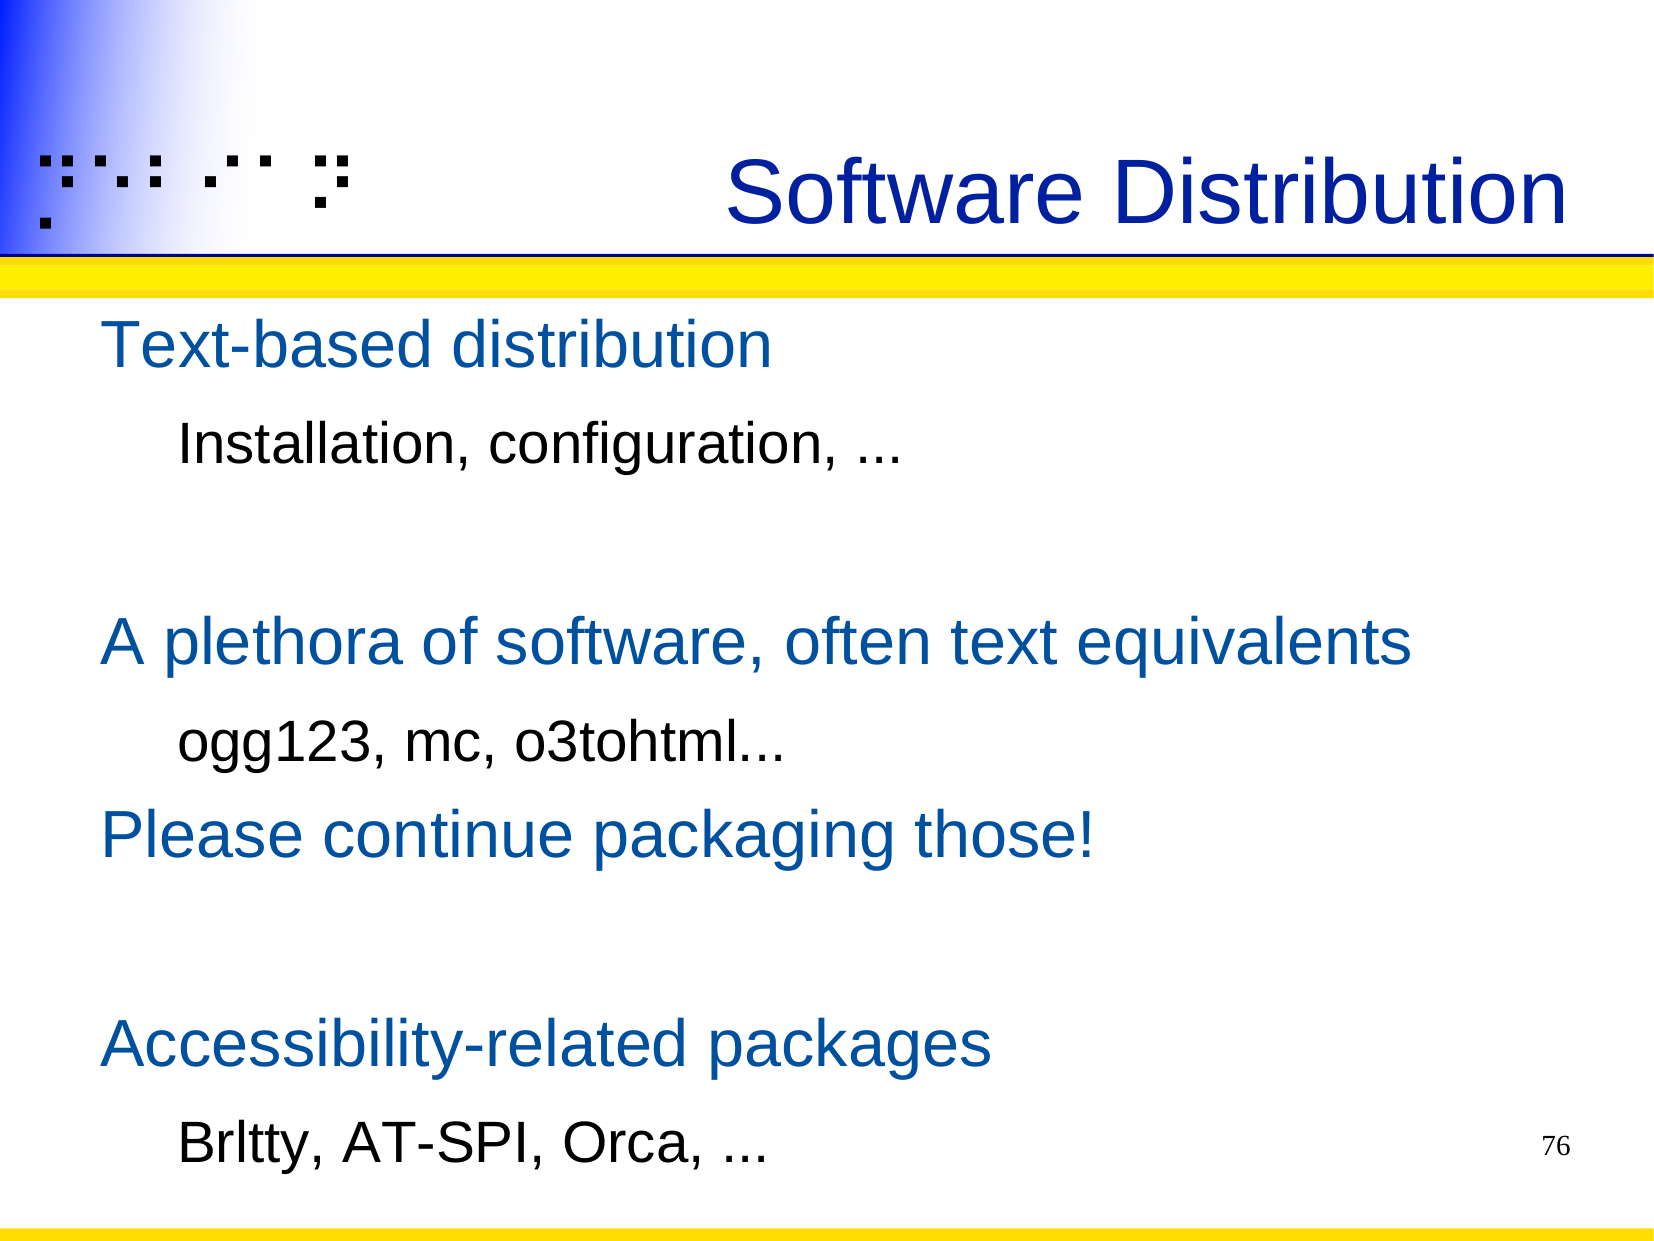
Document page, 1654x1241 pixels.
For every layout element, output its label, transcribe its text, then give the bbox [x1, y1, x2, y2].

list Text-based distribution Installation, configuration, ... A plethora of software, often text equivalents ogg123, mc, o3tohtml... Please continue packaging those! Accessibility-related packages Brltty, AT-SPI, Orca, ... [82, 307, 1571, 1175]
title Software Distribution [372, 126, 1571, 257]
